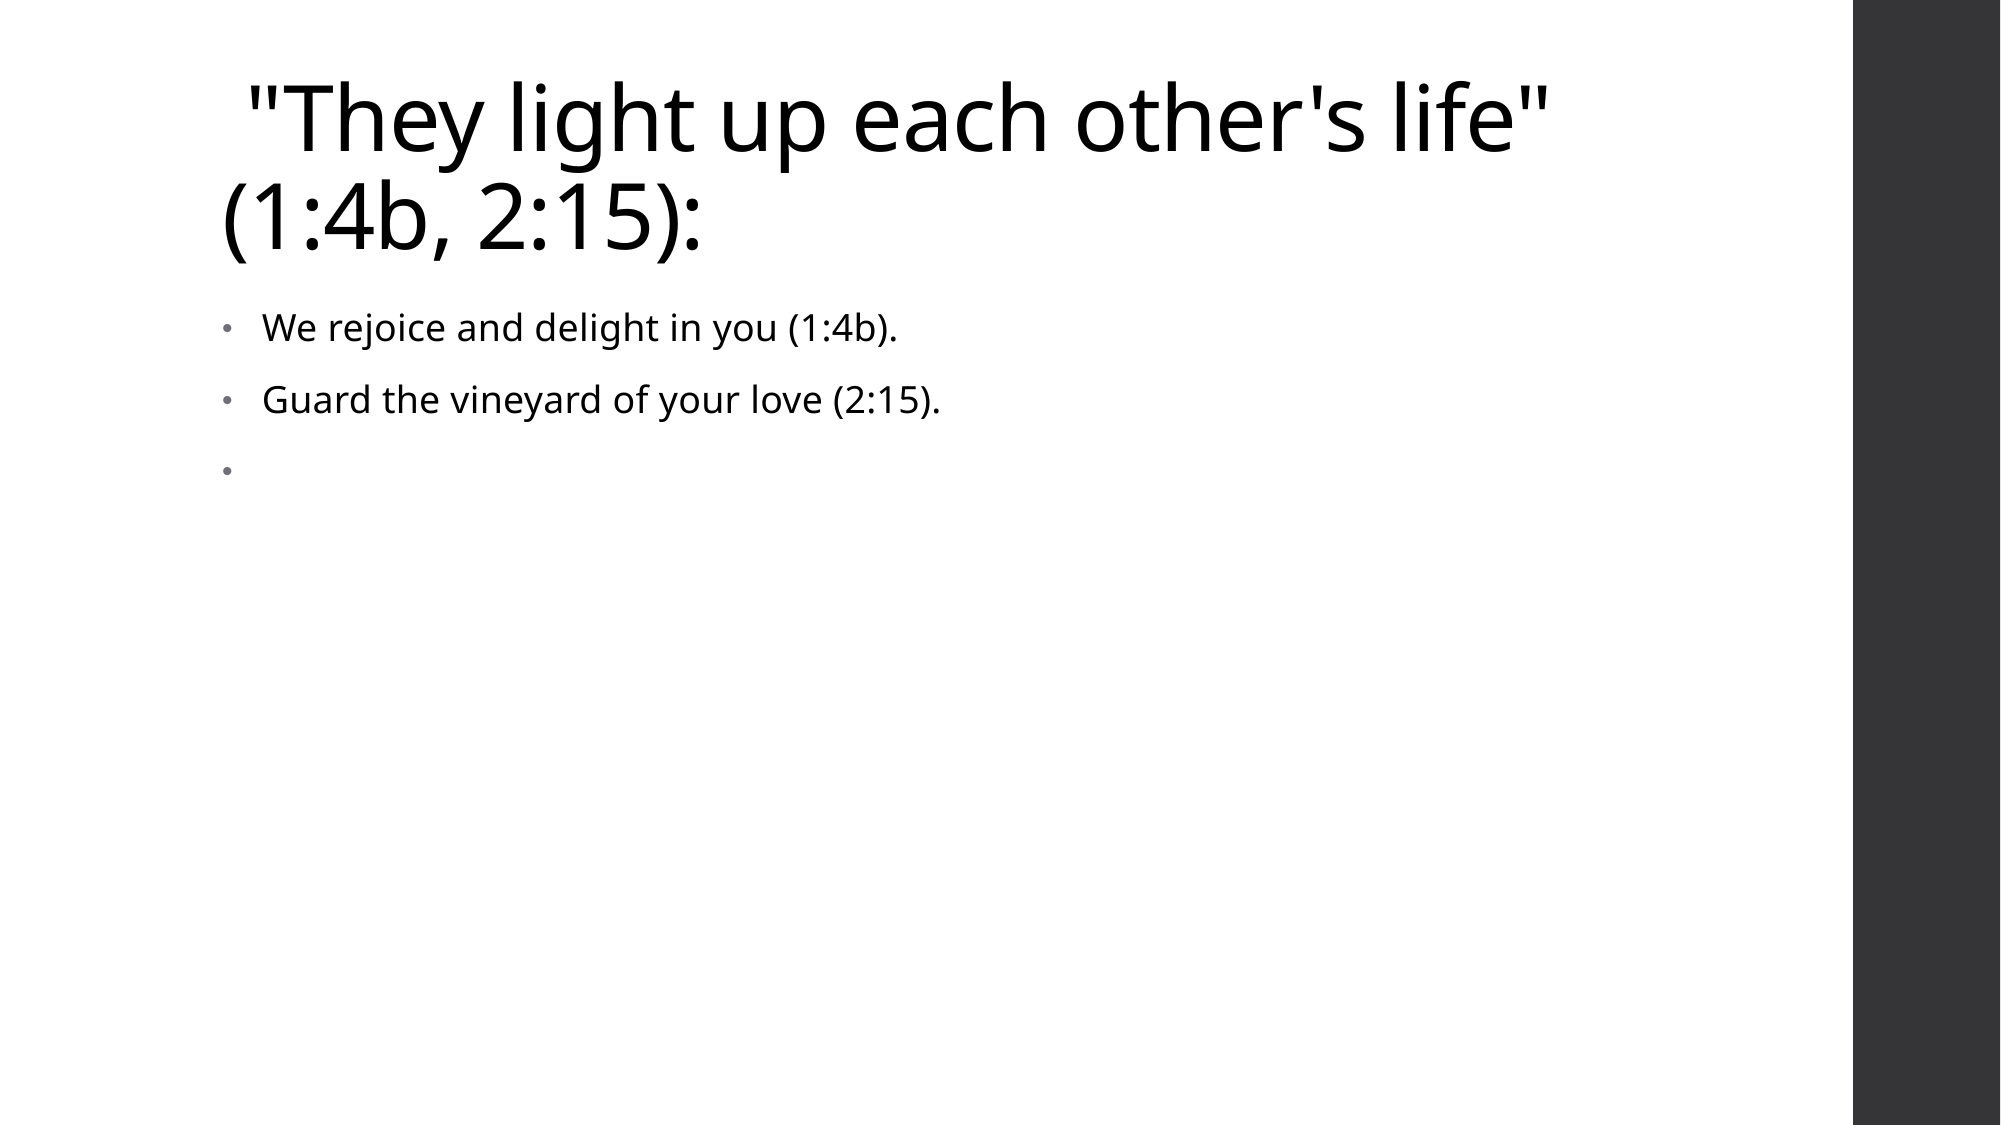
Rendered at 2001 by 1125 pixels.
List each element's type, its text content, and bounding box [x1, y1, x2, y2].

title "They light up each other's life" (1:4b, 2:15): [206, 60, 1797, 278]
list We rejoice and delight in you (1:4b). Guard the vineyard of your love (2:15). [206, 299, 1617, 1014]
